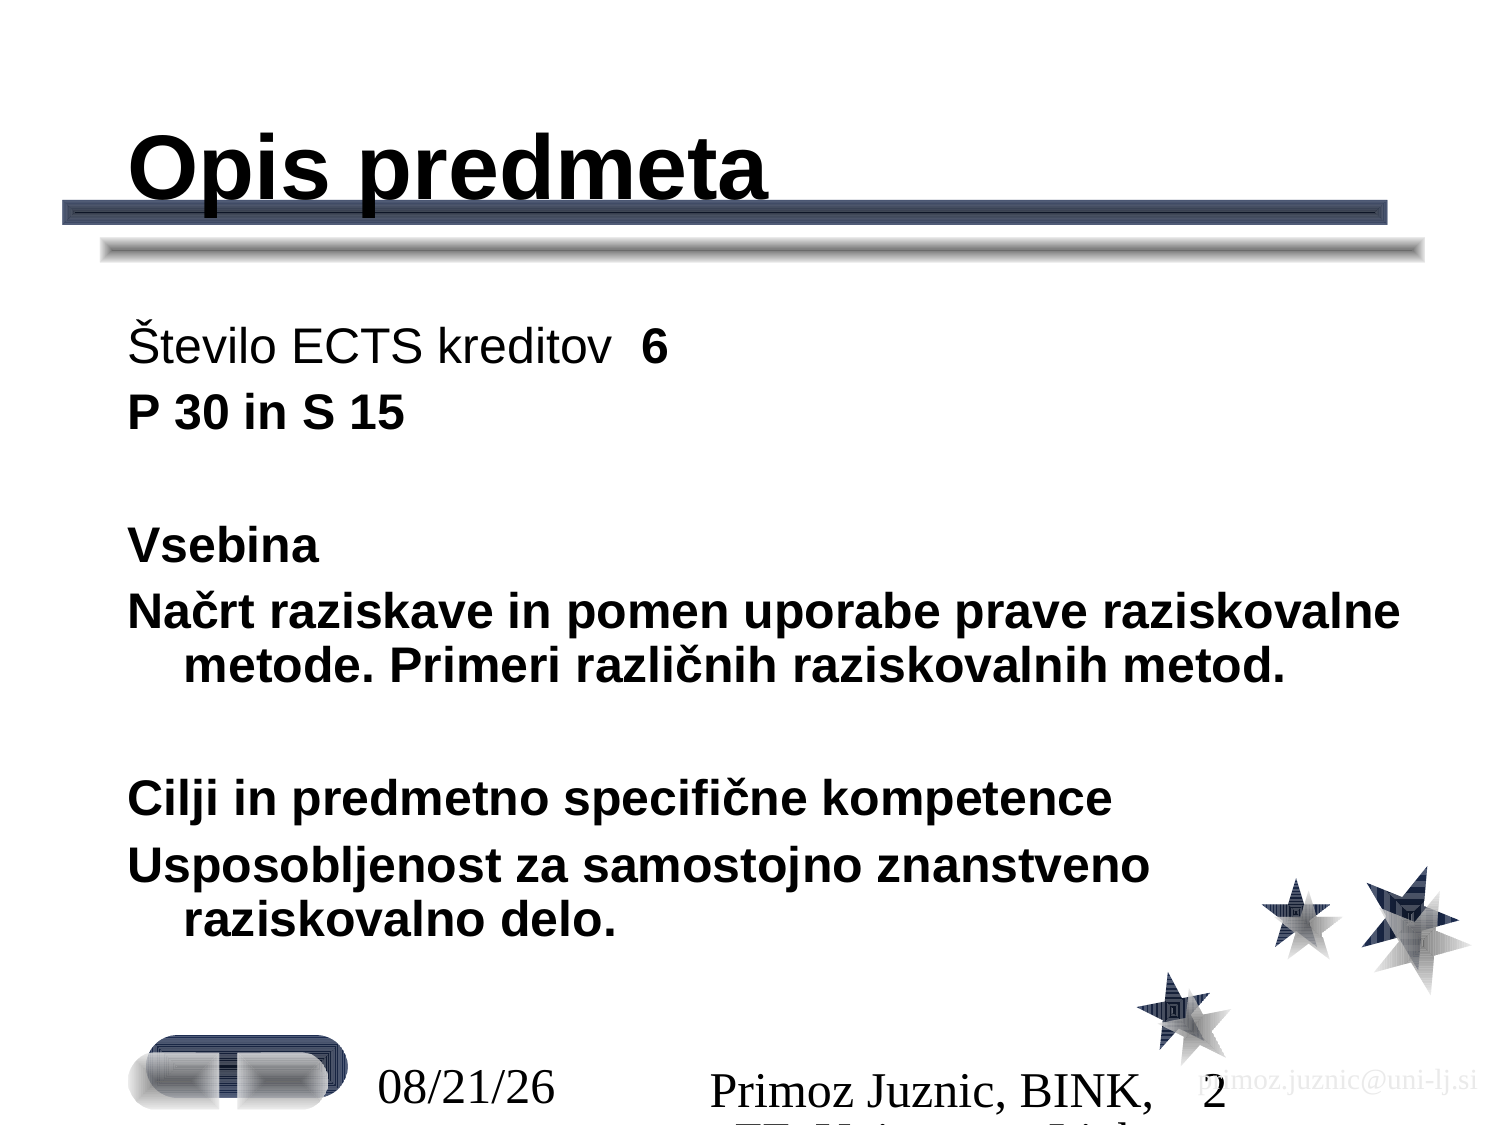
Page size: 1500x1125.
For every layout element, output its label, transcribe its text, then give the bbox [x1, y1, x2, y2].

title Opis predmeta [112, 37, 1388, 225]
list Število ECTS kreditov 6 P 30 in S 15 Vsebina Načrt raziskave in pomen uporabe prave raziskovalne metode. Primeri različnih raziskovalnih metod. Cilji in predmetno specifične kompetence Usposobljenost za samostojno znanstveno raziskovalno delo. [112, 312, 1436, 988]
